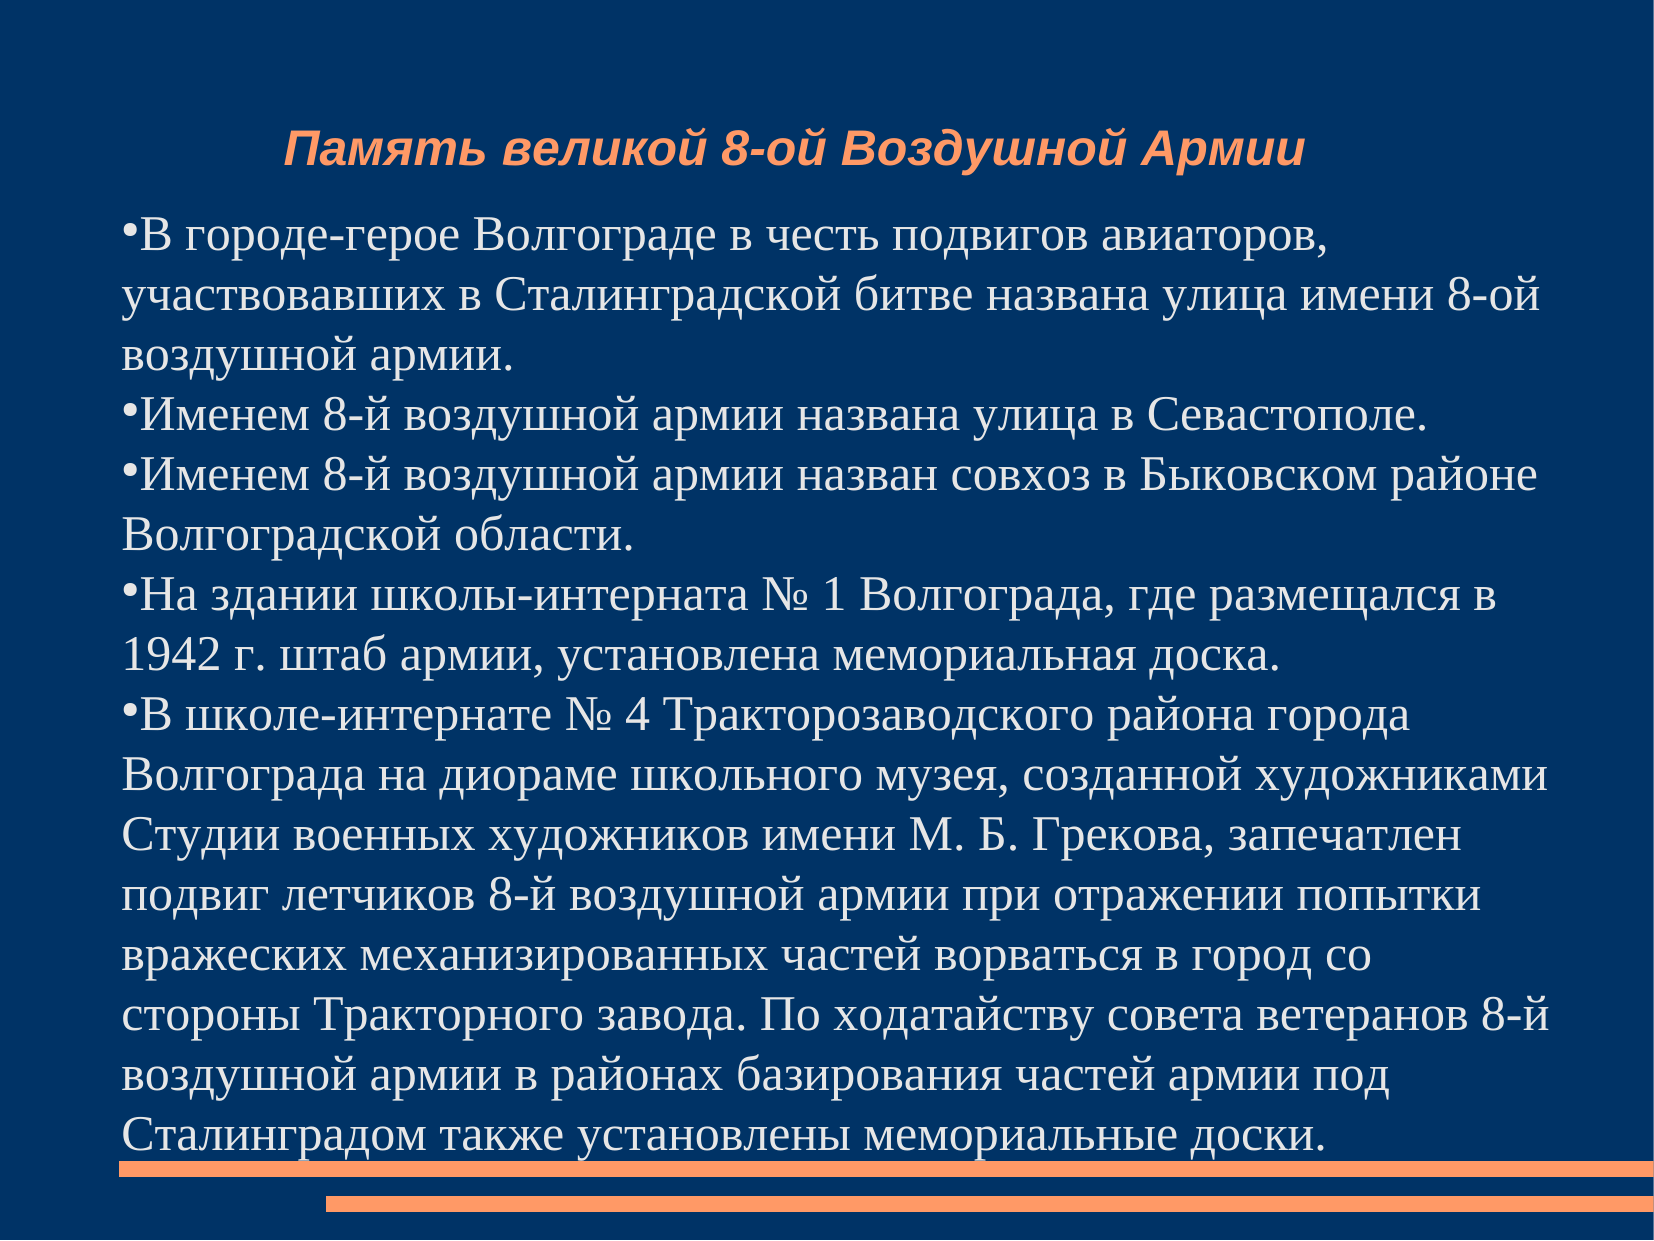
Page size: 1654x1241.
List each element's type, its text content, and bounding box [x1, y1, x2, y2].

list В городе-герое Волгограде в честь подвигов авиаторов, участвовавших в Сталинградской битве названа улица имени 8-ой воздушной армии. Именем 8-й воздушной армии названа улица в Севастополе. Именем 8-й воздушной армии назван совхоз в Быковском районе Волгоградской области. На здании школы-интерната № 1 Волгограда, где размещался в 1942 г. штаб армии, установлена мемориальная доска. В школе-интернате № 4 Тракторозаводского района города Волгограда на диораме школьного музея, созданной художниками Студии военных художников имени М. Б. Грекова, запечатлен подвиг летчиков 8-й воздушной армии при отражении попытки вражеских механизированных частей ворваться в город со стороны Тракторного завода. По ходатайству совета ветеранов 8-й воздушной армии в районах базирования частей армии под Сталинградом также установлены мемориальные доски. [121, 200, 1561, 1241]
title Память великой 8-ой Воздушной Армии [283, 41, 1544, 200]
